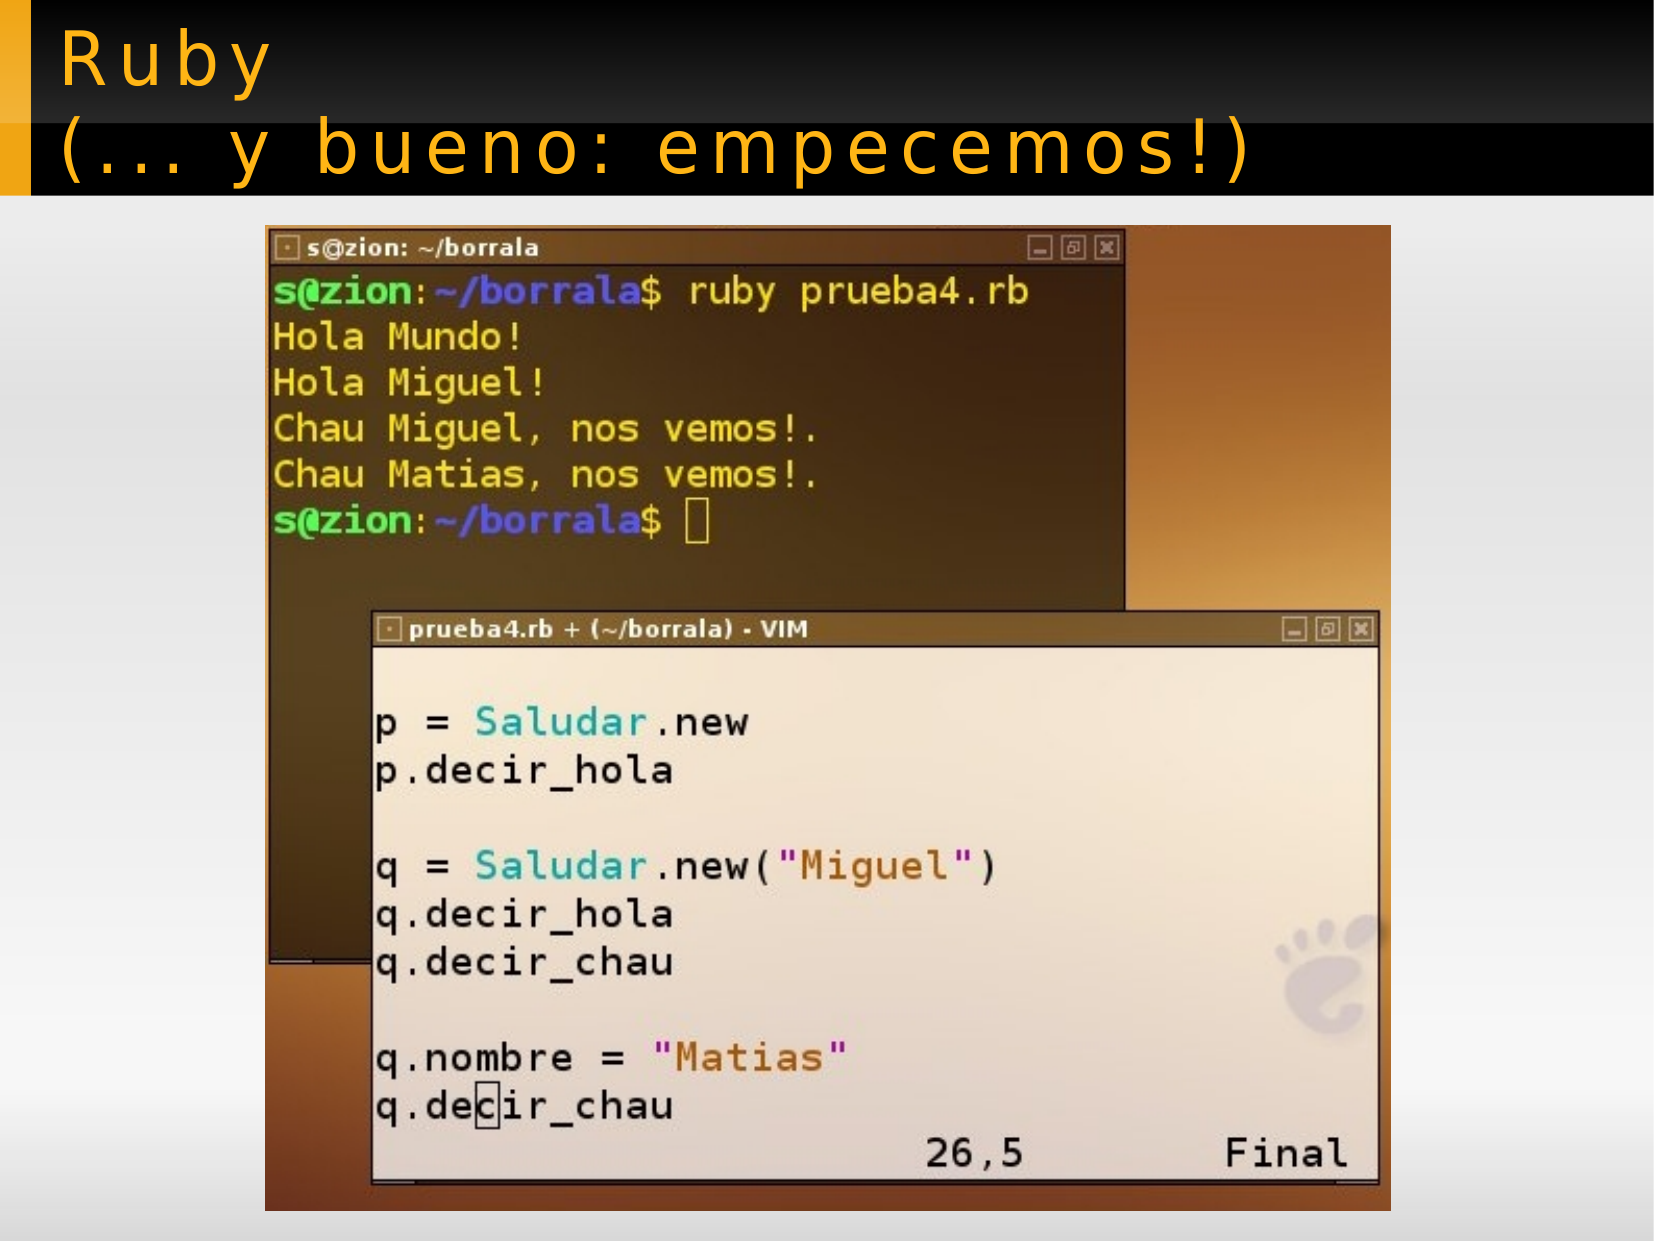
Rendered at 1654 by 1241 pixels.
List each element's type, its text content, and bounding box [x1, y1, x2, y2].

title Ruby (... y bueno: empecemos!) [58, 16, 1654, 191]
picture [0, 0, 1654, 1241]
